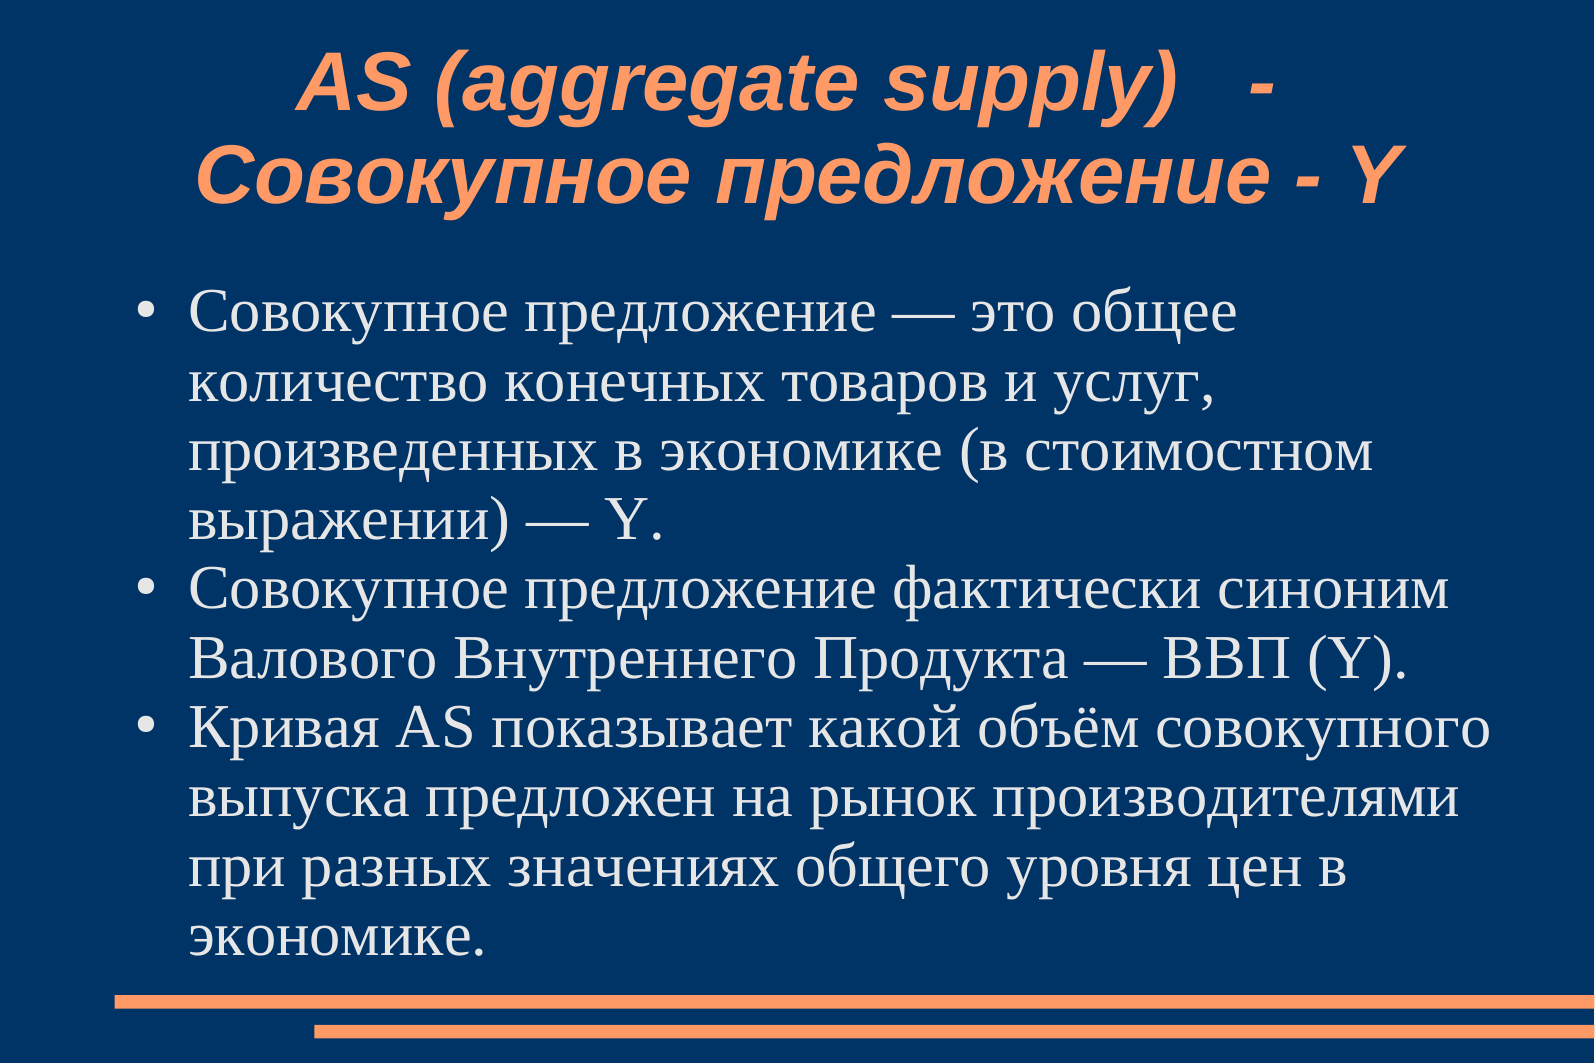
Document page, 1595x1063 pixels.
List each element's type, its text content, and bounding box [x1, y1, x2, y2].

title AS (aggregate supply) - Совокупное предложение - Y [117, 35, 1479, 222]
list Совокупное предложение — это общее количество конечных товаров и услуг, произведенных в экономике (в стоимостном выражении) — Y. Совокупное предложение фактически синоним Валового Внутреннего Продукта — ВВП (Y). Кривая AS показывает какой объём совокупного выпуска предложен на рынок производителями при разных значениях общего уровня цен в экономике. [117, 276, 1505, 976]
